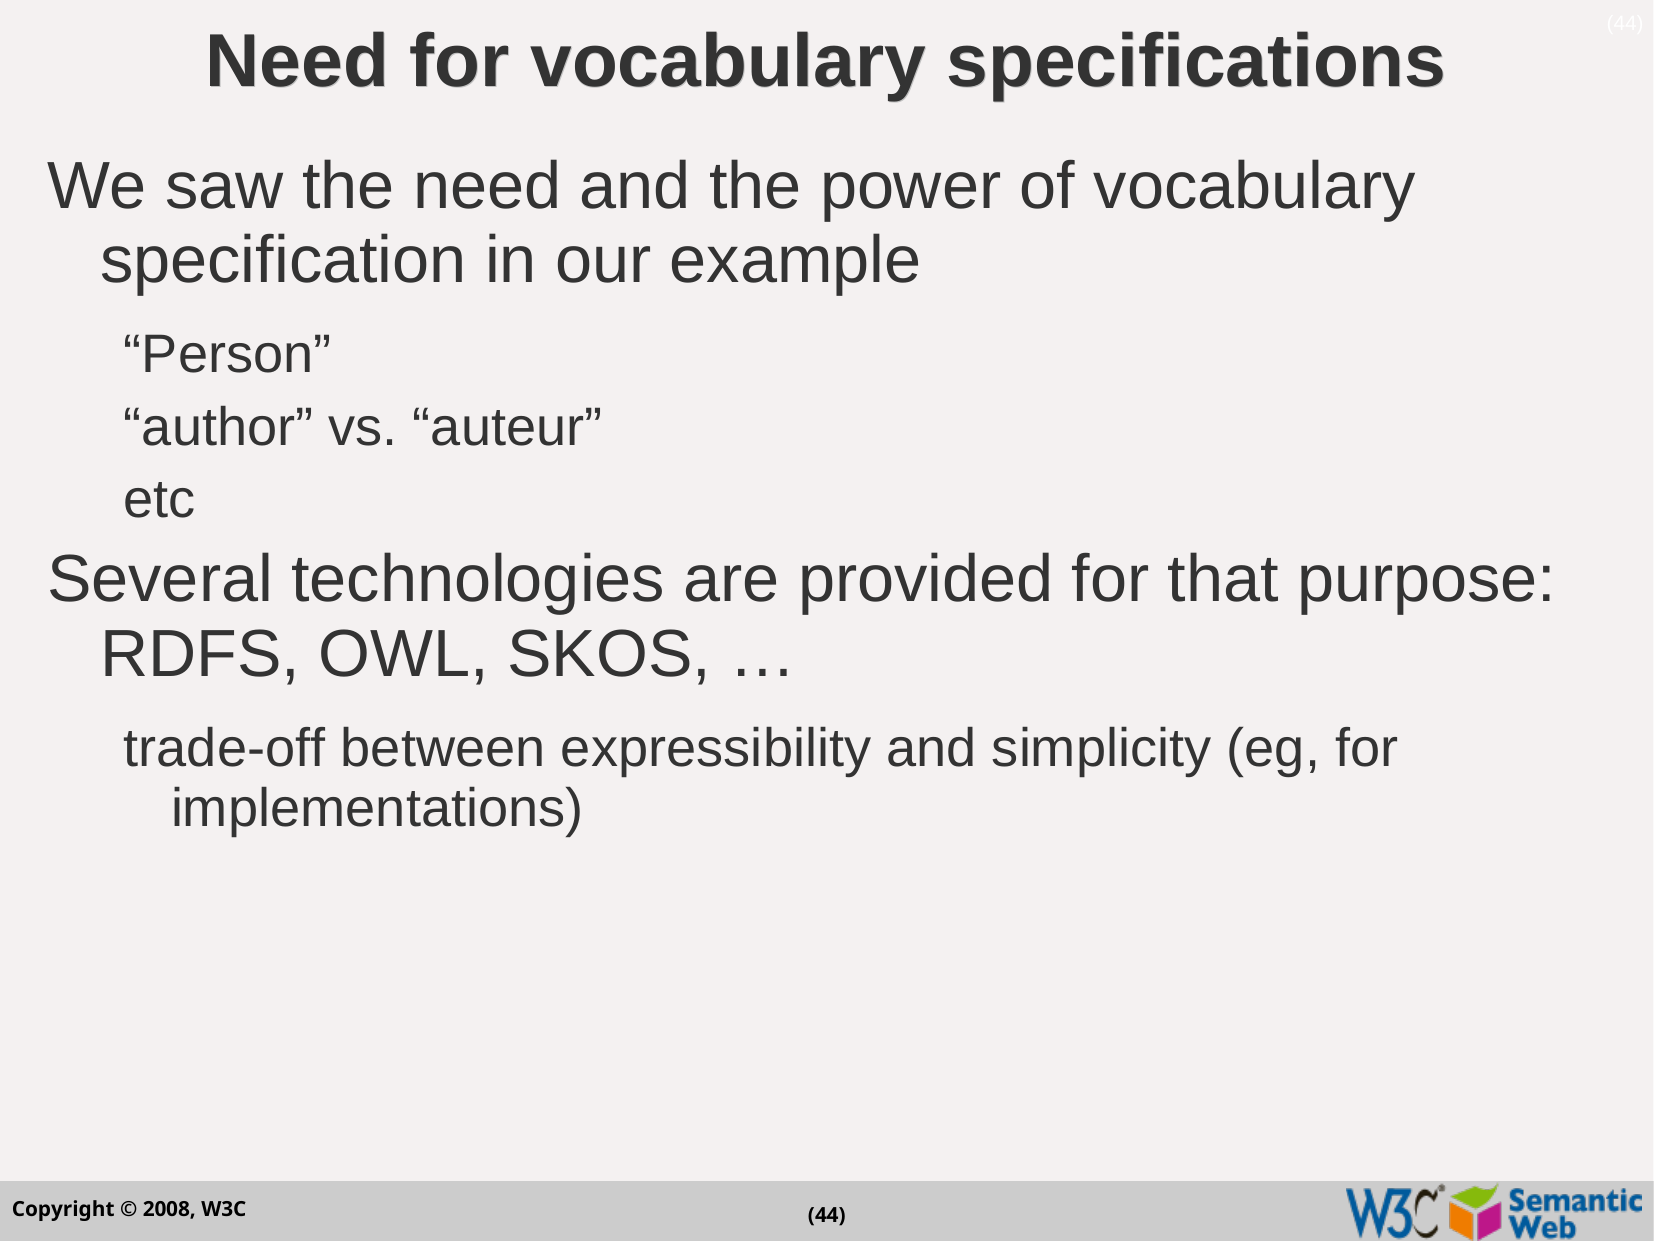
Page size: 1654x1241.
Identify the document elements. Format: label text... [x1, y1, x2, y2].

list We saw the need and the power of vocabulary specification in our example “Person” “author” vs. “auteur” etc Several technologies are provided for that purpose: RDFS, OWL, SKOS, … trade-off between expressibility and simplicity (eg, for implementations) [29, 147, 1624, 1134]
picture [1346, 1181, 1642, 1241]
title Need for vocabulary specifications [0, 0, 1654, 119]
